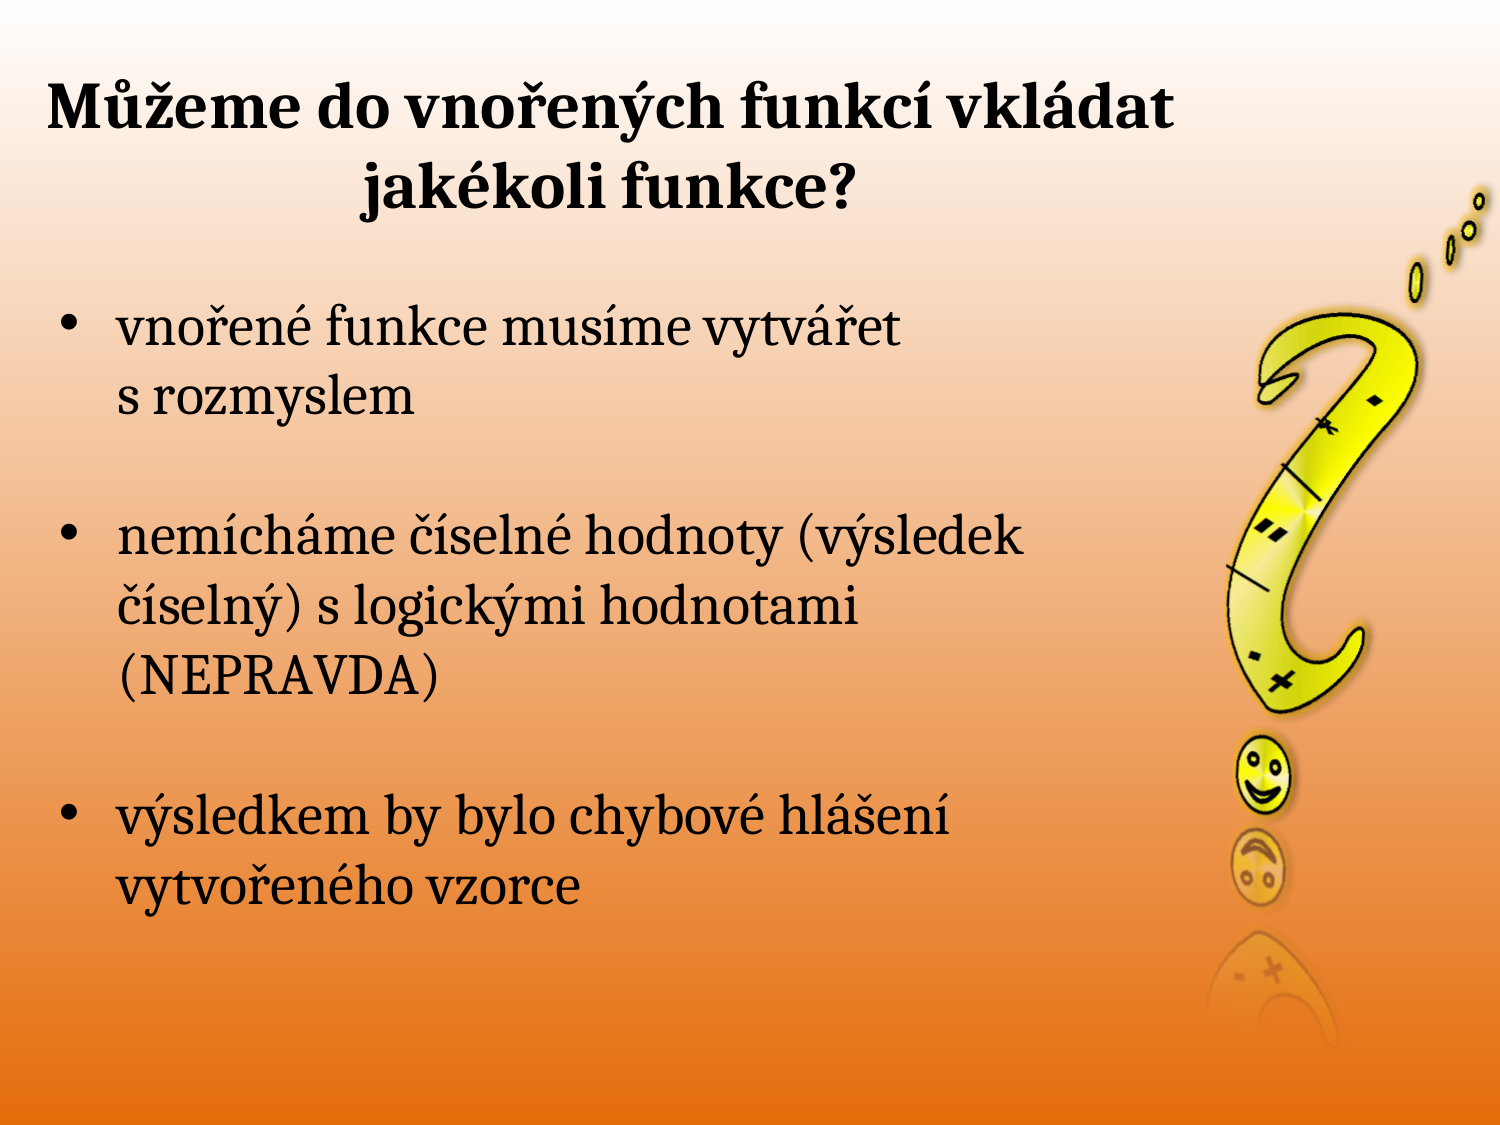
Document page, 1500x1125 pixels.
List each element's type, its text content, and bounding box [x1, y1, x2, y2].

text_box Můžeme do vnořených funkcí vkládat jakékoli funkce? [0, 54, 1223, 231]
picture [1171, 160, 1500, 1125]
text_box vnořené funkce musíme vytvářet s rozmyslem nemícháme číselné hodnoty (výsledek číselný) s logickými hodnotami (NEPRAVDA) výsledkem by bylo chybové hlášení vytvořeného vzorce [0, 278, 1211, 925]
